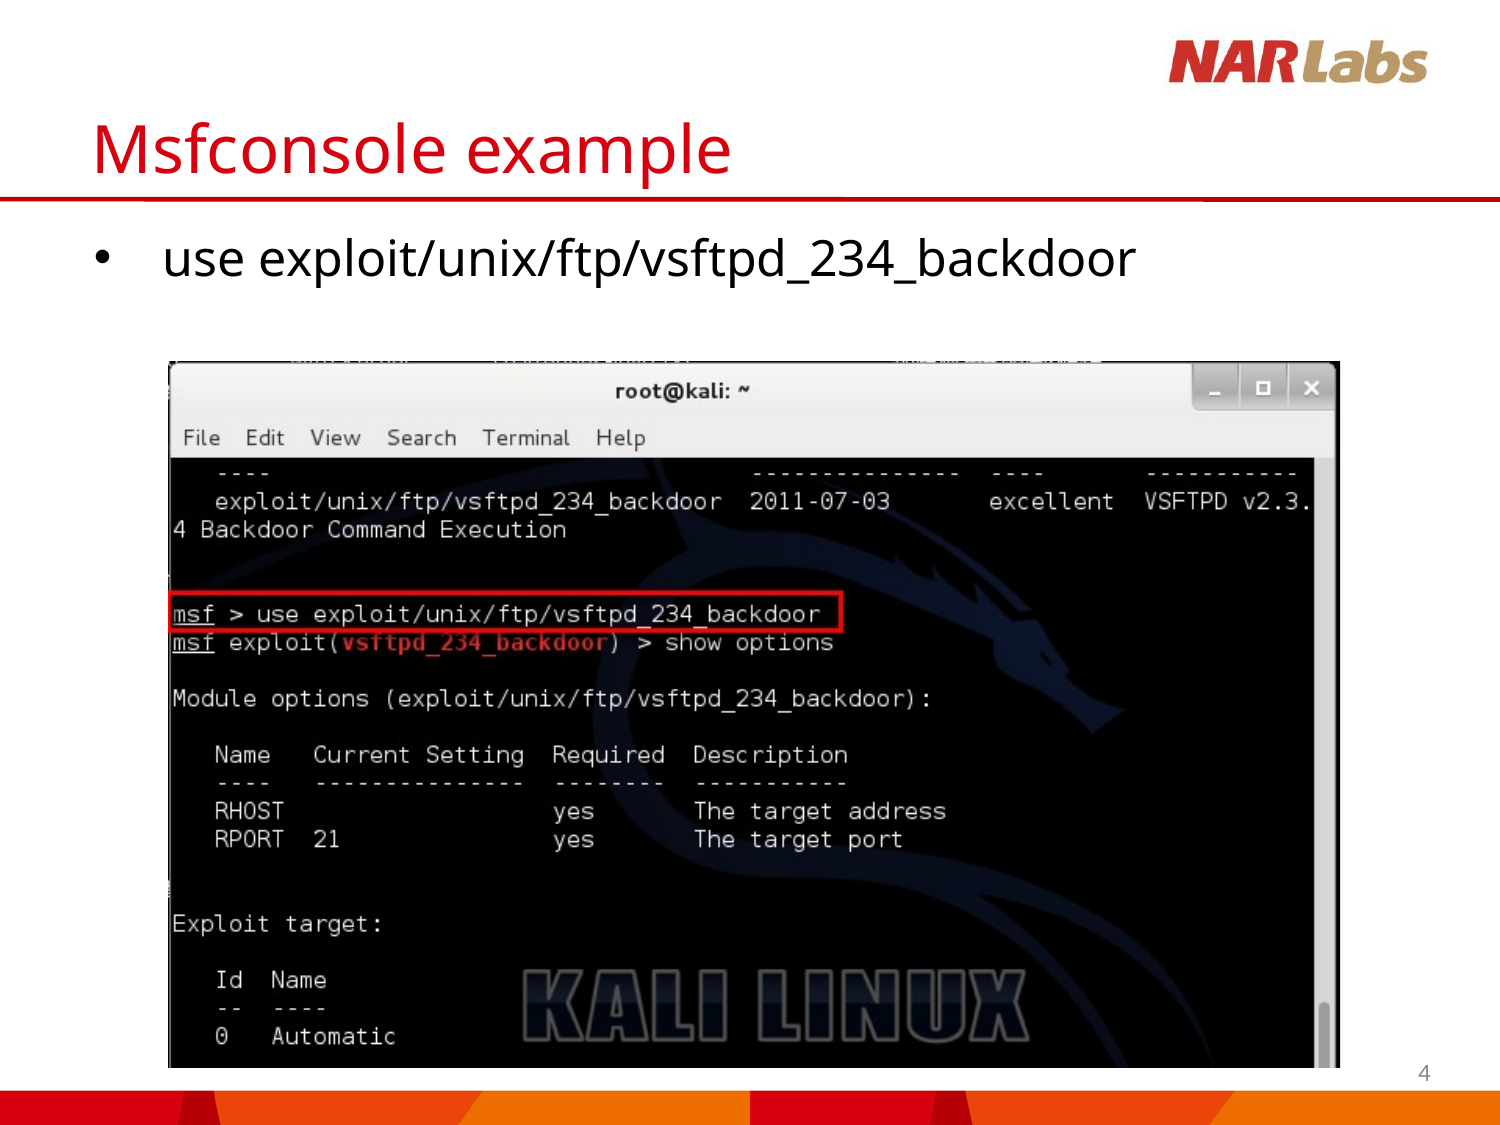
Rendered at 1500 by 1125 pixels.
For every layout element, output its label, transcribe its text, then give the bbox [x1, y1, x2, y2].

text_box 4 [1414, 1056, 1448, 1090]
text_box Msfconsole example [89, 107, 737, 189]
text_box [168, 362, 1340, 1068]
text_box use exploit/unix/ftp/vsftpd_234_backdoor [89, 226, 1147, 288]
